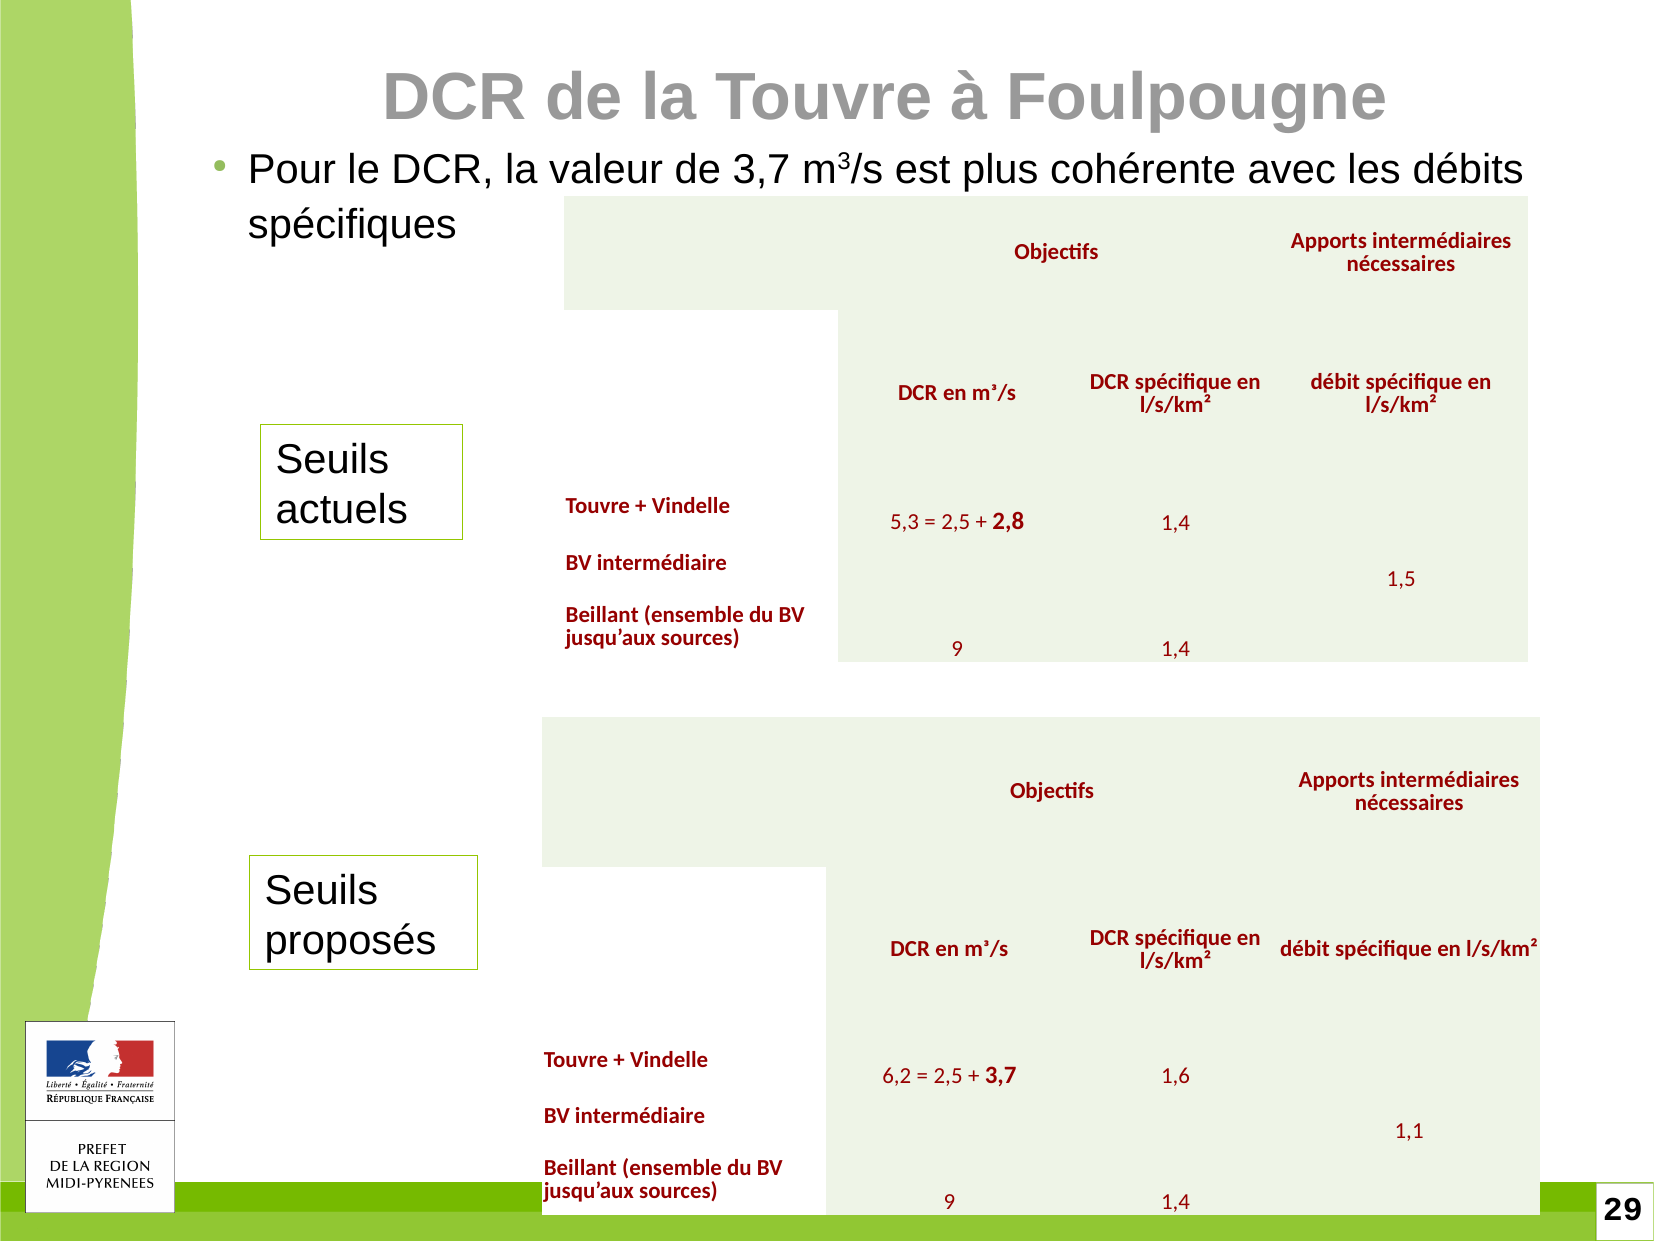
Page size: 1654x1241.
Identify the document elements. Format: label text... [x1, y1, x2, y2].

text_box Seuils actuels [260, 424, 463, 540]
table_cell [1076, 536, 1275, 592]
table_cell Touvre + Vindelle [564, 479, 838, 536]
table_cell BV intermédiaire [564, 536, 838, 592]
table_cell BV intermédiaire [542, 1090, 826, 1145]
table_cell Touvre + Vindelle [542, 1033, 826, 1090]
table_header Objectifs [826, 717, 1278, 867]
table_cell 5,3 = 2,5 + 2,8 [838, 479, 1076, 536]
table_cell Beillant (ensemble du BV jusqu’aux sources) [542, 1145, 826, 1215]
table_cell 9 [838, 592, 1076, 662]
table_cell 1,4 [1076, 479, 1275, 536]
table_cell [542, 867, 826, 1033]
table_cell débit spécifique en l/s/km² [1278, 867, 1540, 1033]
table_cell 6,2 = 2,5 + 3,7 [826, 1033, 1073, 1090]
table_header [564, 256, 838, 310]
table_header Objectifs [838, 256, 1275, 310]
table_cell [1275, 592, 1528, 662]
table_cell [1073, 1090, 1278, 1145]
table_header Apports intermédiaires nécessaires [1275, 256, 1528, 310]
table_cell DCR en mᶟ/s [826, 867, 1073, 1033]
text_box Seuils proposés [249, 855, 478, 970]
table_cell DCR spécifique en l/s/km² [1073, 867, 1278, 1033]
table_cell DCR spécifique en l/s/km² [1076, 310, 1275, 479]
table_cell 1,5 [1275, 536, 1528, 592]
table_cell 1,1 [1278, 1090, 1540, 1145]
text_box Pour le DCR, la valeur de 3,7 m3/s est plus cohérente avec les débits spécifiques [162, 0, 1627, 256]
table_cell [1278, 1033, 1540, 1090]
table_header [542, 717, 826, 867]
table_cell [1275, 479, 1528, 536]
table_cell débit spécifique en l/s/km² [1275, 310, 1528, 479]
table_cell 9 [826, 1145, 1073, 1215]
table_cell [826, 1090, 1073, 1145]
table_cell Beillant (ensemble du BV jusqu’aux sources) [564, 592, 838, 662]
table_cell DCR en mᶟ/s [838, 310, 1076, 479]
table_cell [564, 310, 838, 479]
table_cell [1278, 1145, 1540, 1215]
table_header Apports intermédiaires nécessaires [1278, 717, 1540, 867]
picture [0, 0, 1654, 1241]
table_cell 1,4 [1073, 1145, 1278, 1215]
table_cell [838, 536, 1076, 592]
table_cell 1,4 [1076, 592, 1275, 662]
table_cell 1,6 [1073, 1033, 1278, 1090]
